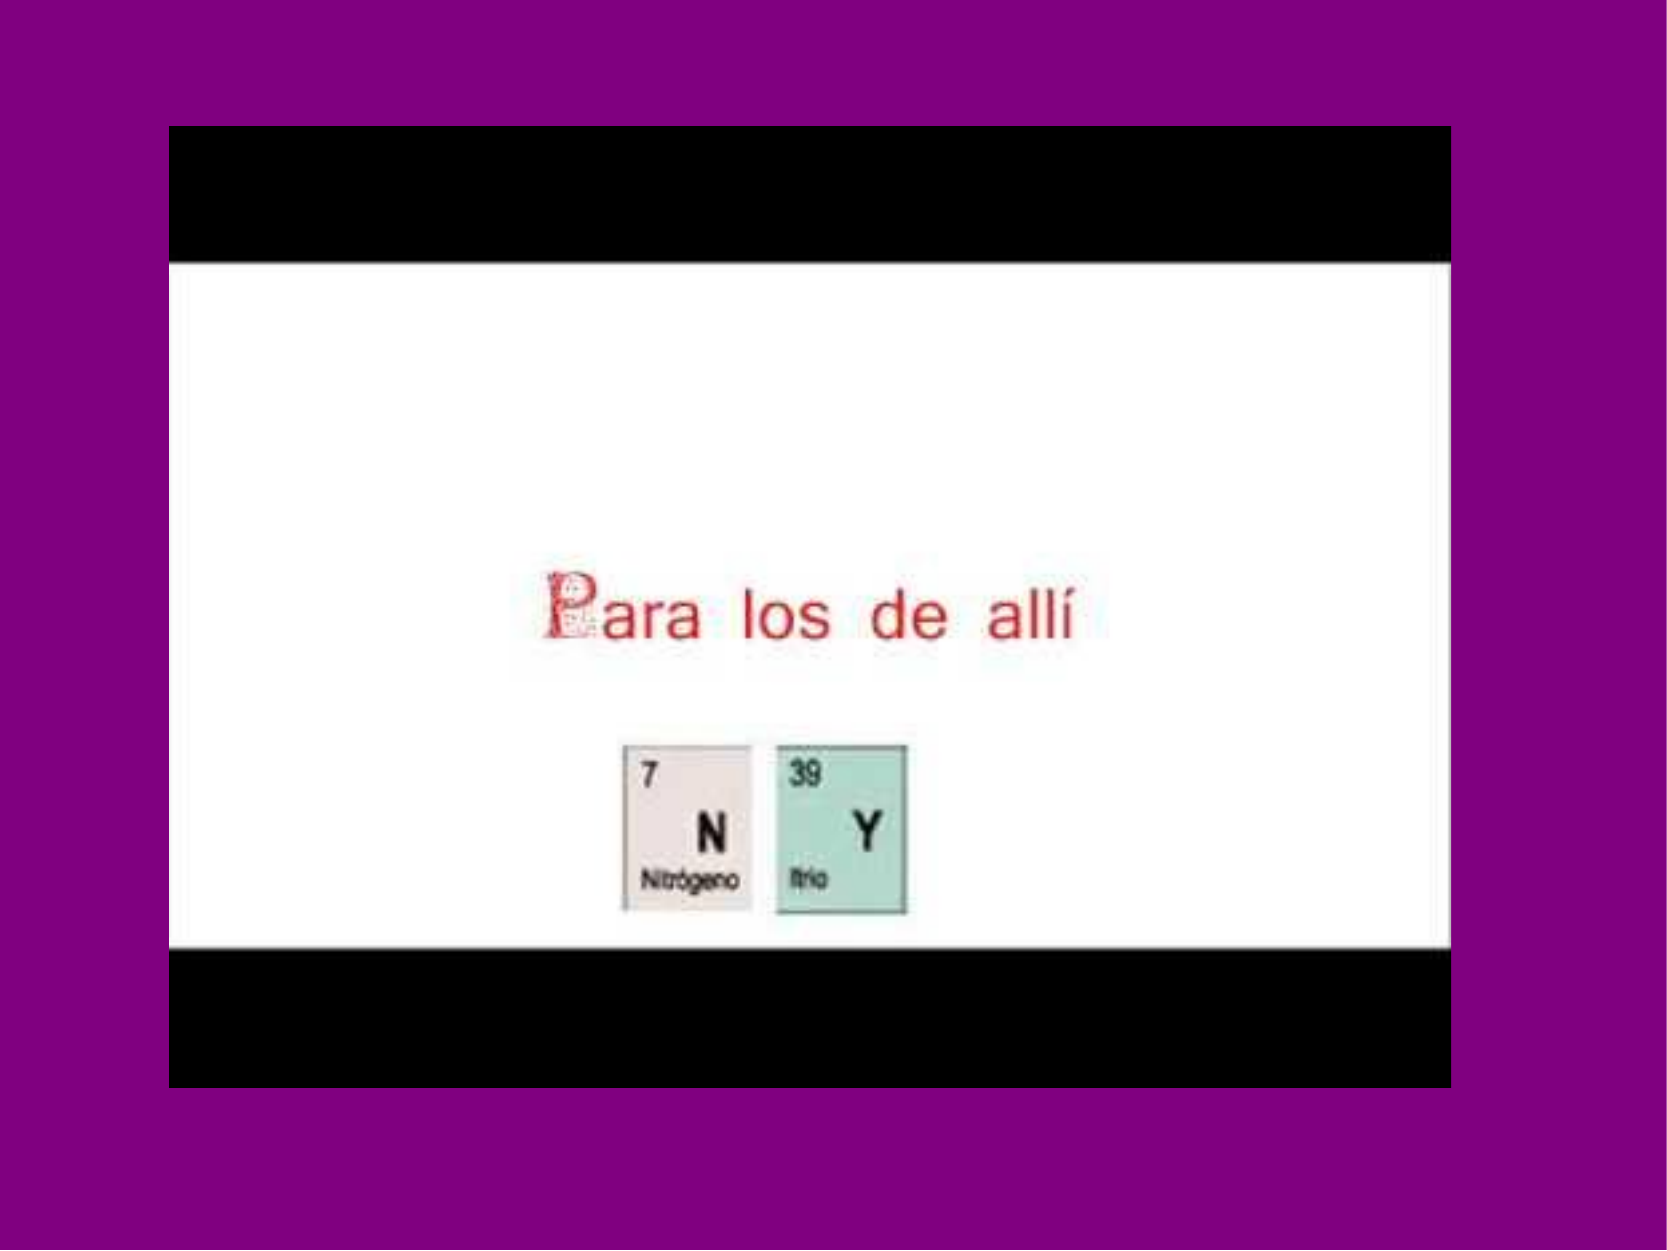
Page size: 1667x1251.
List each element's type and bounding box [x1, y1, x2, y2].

text_box [169, 126, 1452, 1089]
